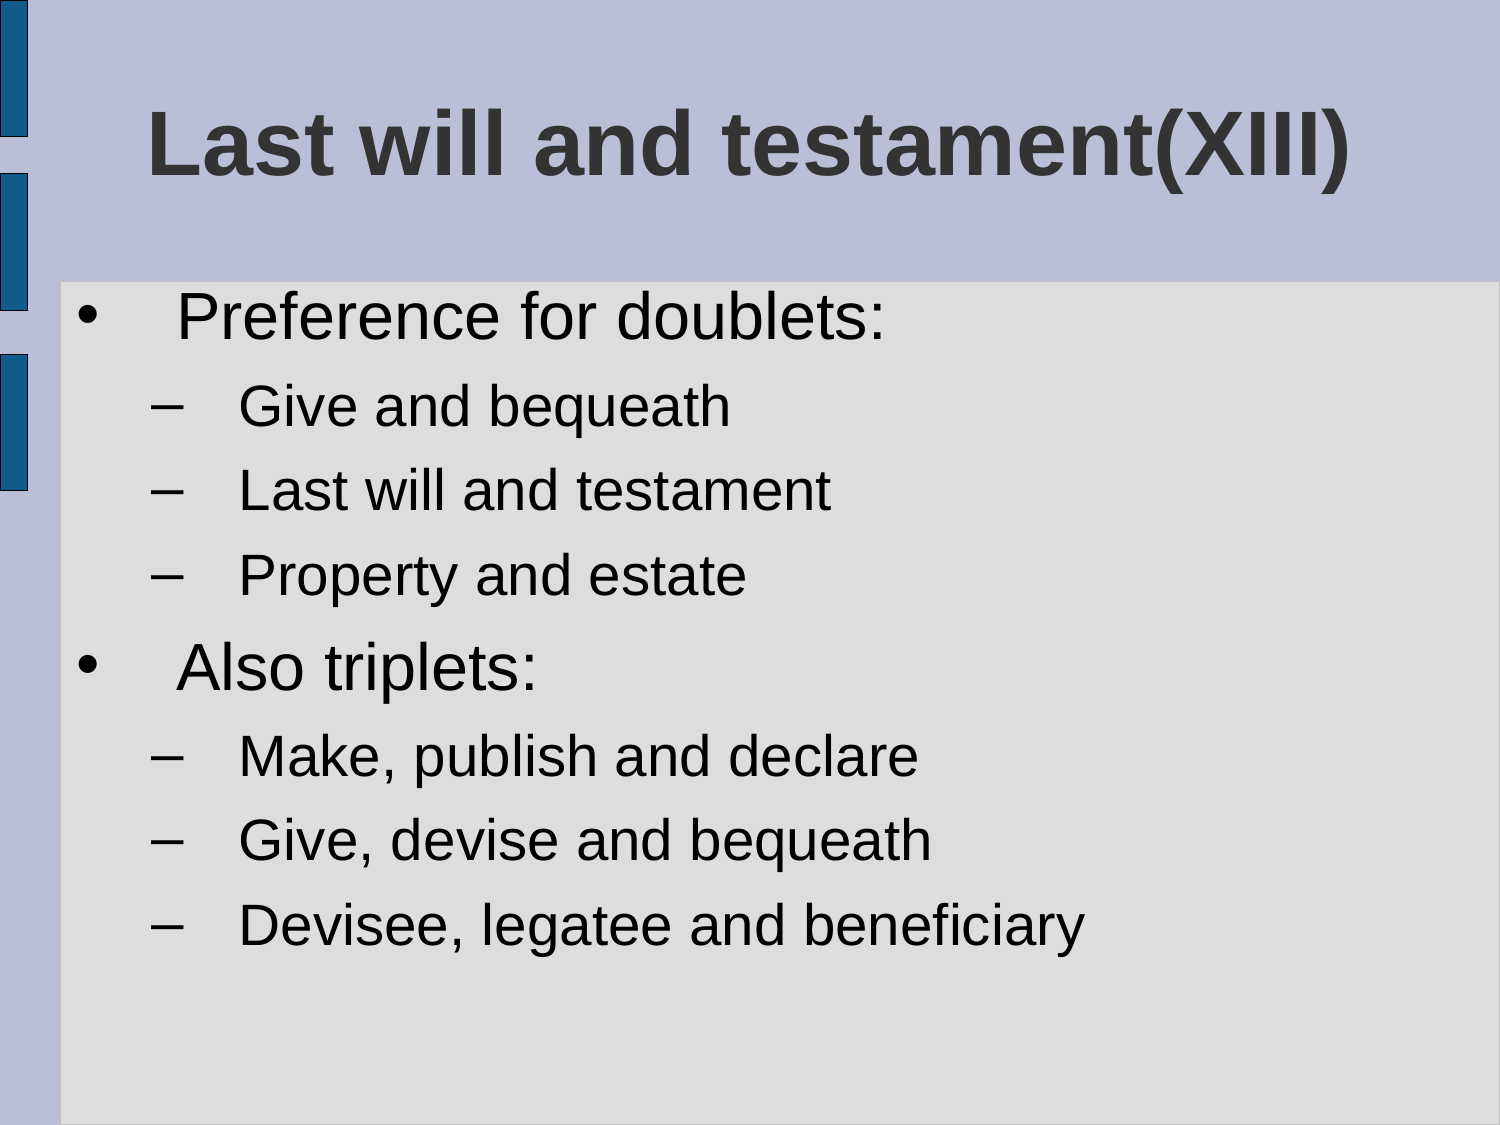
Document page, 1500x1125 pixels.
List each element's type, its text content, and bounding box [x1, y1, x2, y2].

title Last will and testament(XIII) [75, 45, 1426, 233]
list Preference for doublets: Give and bequeath Last will and testament Property and estate Also triplets: Make, publish and declare Give, devise and bequeath Devisee, legatee and beneficiary [61, 265, 1447, 1093]
